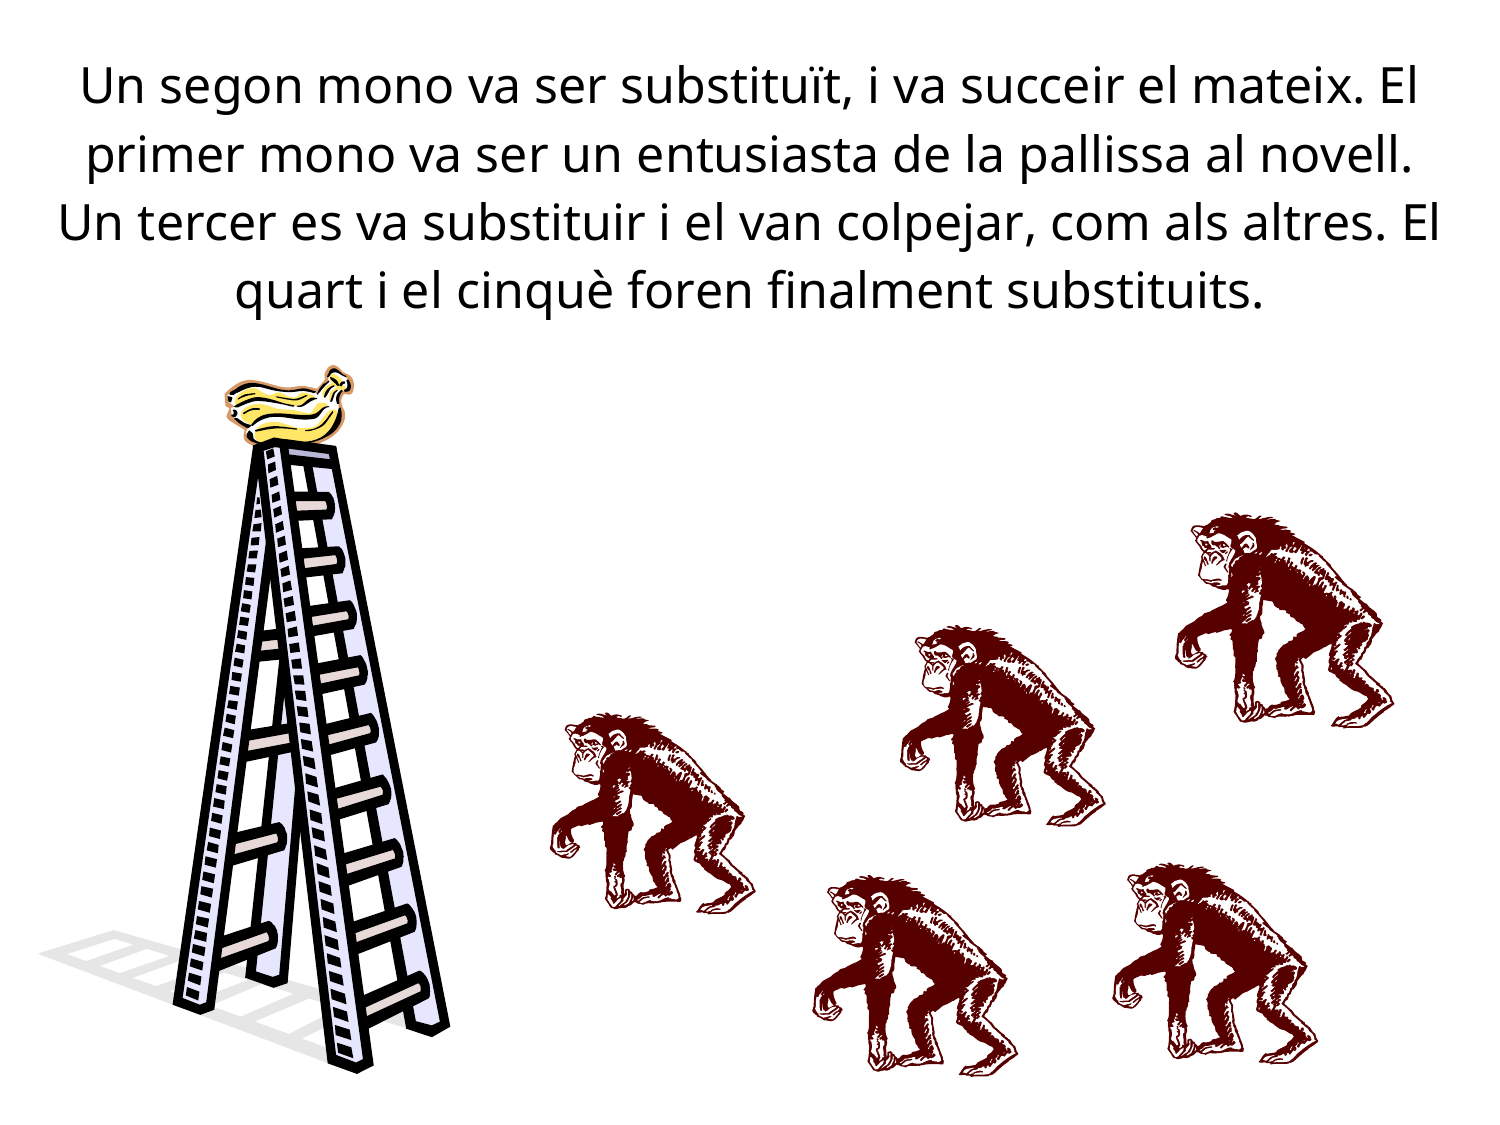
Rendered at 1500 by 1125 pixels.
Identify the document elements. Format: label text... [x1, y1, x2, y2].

picture [1175, 512, 1395, 729]
picture [812, 875, 1019, 1078]
text_box Un segon mono va ser substituït, i va succeir el mateix. El primer mono va ser un entusiasta de la pallissa al novell. Un tercer es va substituir i el van colpejar, com als altres. El quart i el cinquè foren finalment substituits. [41, 42, 1459, 332]
picture [37, 333, 459, 1083]
picture [1112, 862, 1319, 1065]
picture [549, 712, 756, 915]
picture [900, 624, 1106, 828]
